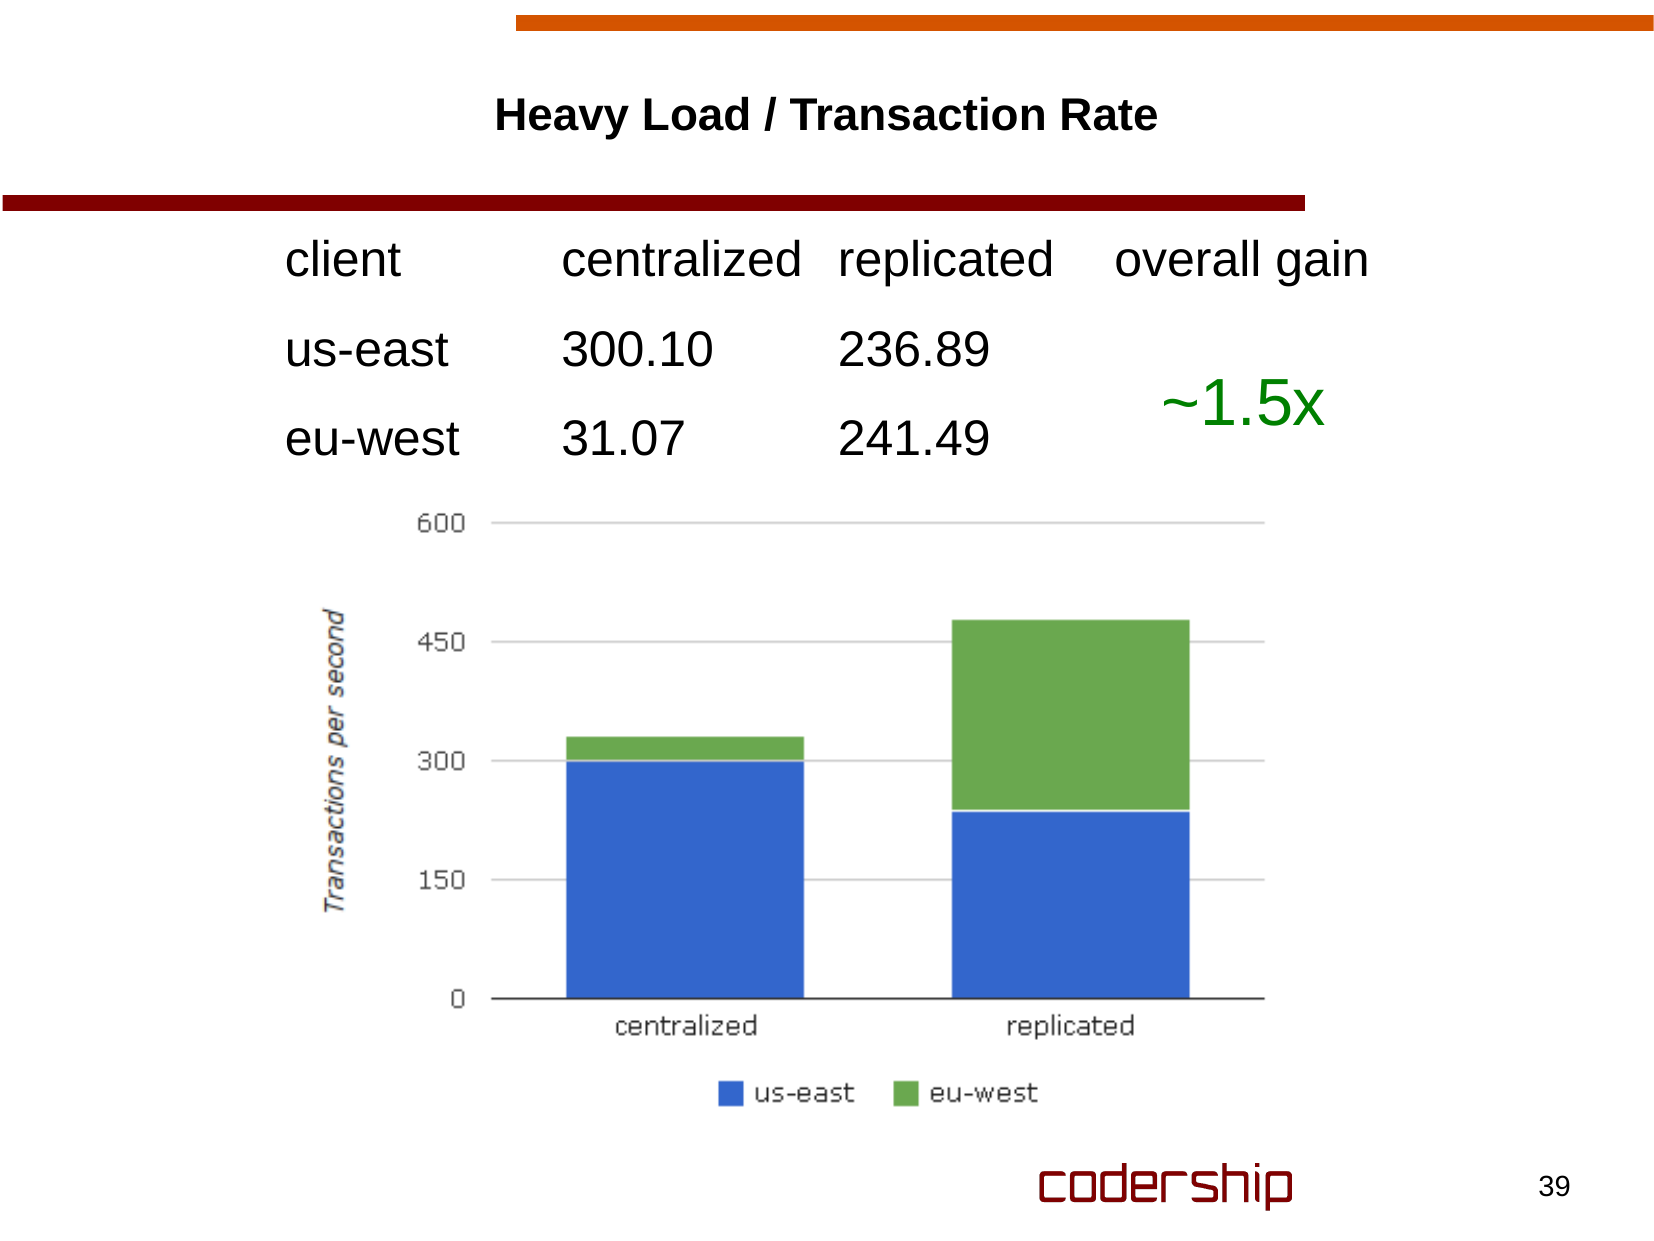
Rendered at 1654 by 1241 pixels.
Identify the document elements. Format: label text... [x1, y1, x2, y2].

picture [2, 195, 1305, 211]
table_cell 300.10 [547, 313, 823, 403]
title Heavy Load / Transaction Rate [82, 49, 1571, 181]
table_cell 241.49 [823, 403, 1100, 492]
table_cell 236.89 [823, 313, 1100, 403]
picture [516, 15, 1654, 31]
table_cell us-east [270, 313, 547, 403]
table_cell 31.07 [547, 403, 823, 492]
table_header overall gain [1100, 223, 1389, 313]
table_header centralized [547, 223, 823, 313]
table_header replicated [823, 223, 1100, 313]
table_cell ~1.5x [1100, 313, 1389, 492]
picture [250, 370, 1334, 1215]
table_header client [270, 223, 547, 313]
table_cell eu-west [270, 403, 547, 492]
